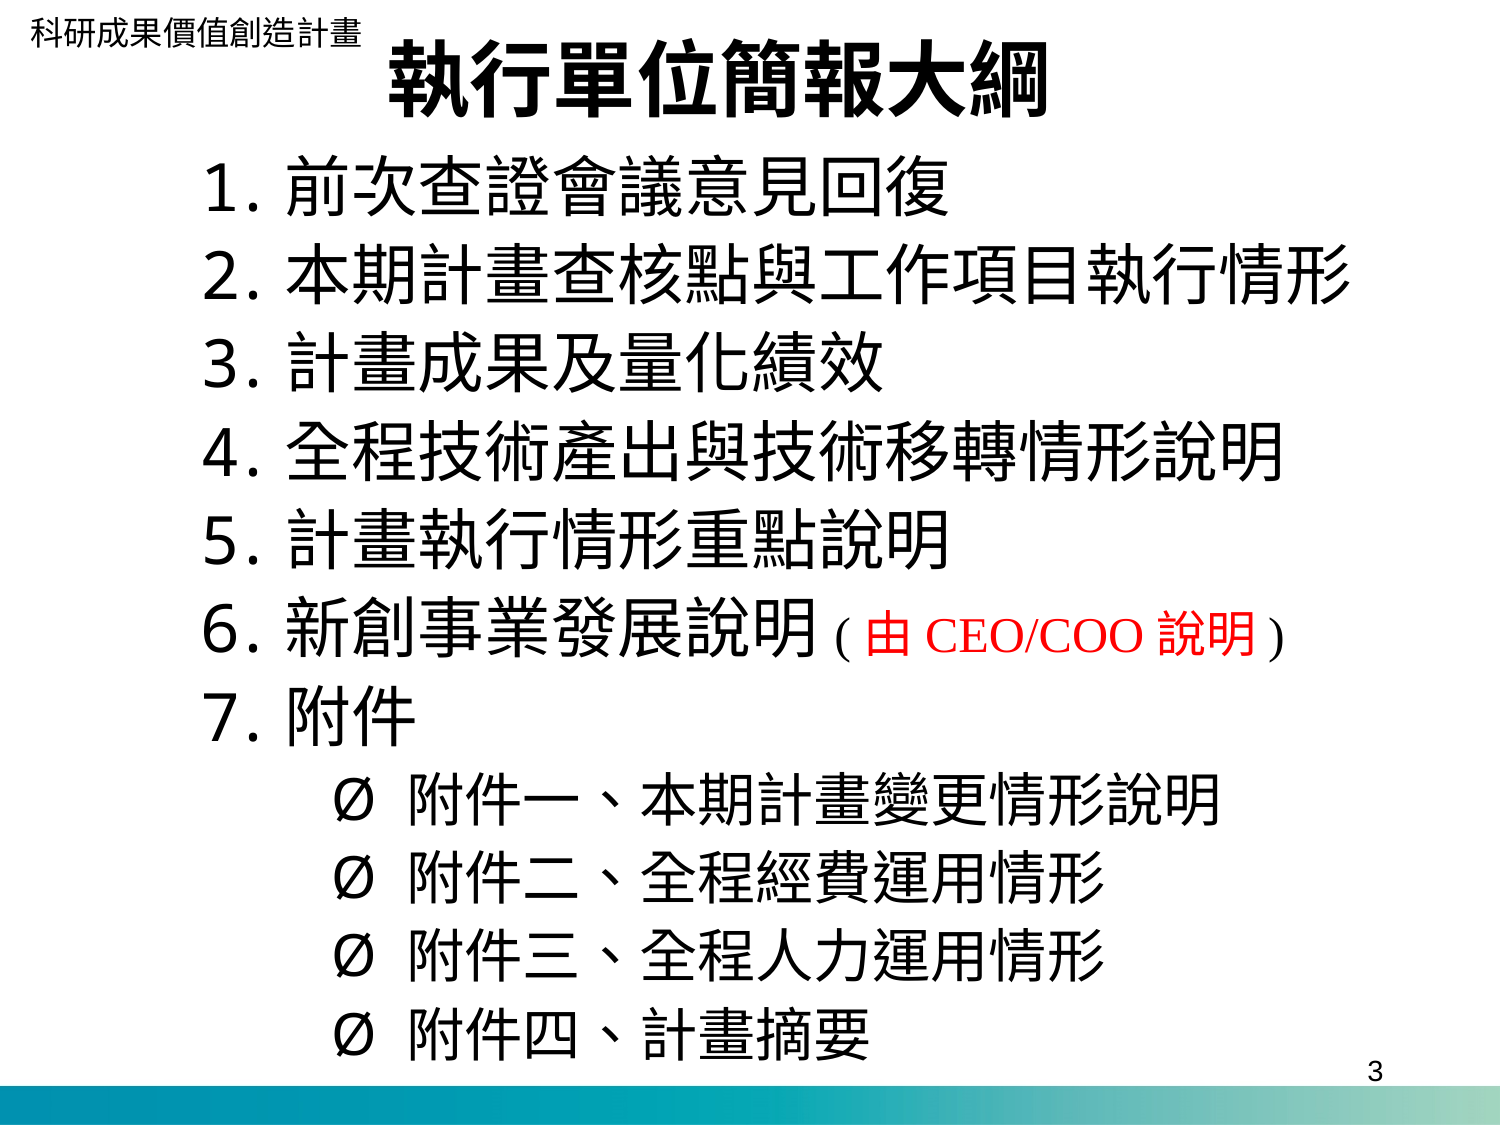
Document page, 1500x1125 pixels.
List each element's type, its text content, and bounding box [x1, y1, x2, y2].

text_box 2 [1352, 1044, 1500, 1123]
title 執行單位簡報大綱 [147, 19, 1292, 136]
text_box 前次查證會議意見回復 本期計畫查核點與工作項目執行情形 計畫成果及量化績效 全程技術產出與技術移轉情形說明 計畫執行情形重點說明 新創事業發展說明(由CEO/COO說明) 附件 附件一、本期計畫變更情形說明 附件二、全程經費運用情形 附件三、全程人力運用情形 附件四、計畫摘要 [185, 137, 1424, 905]
